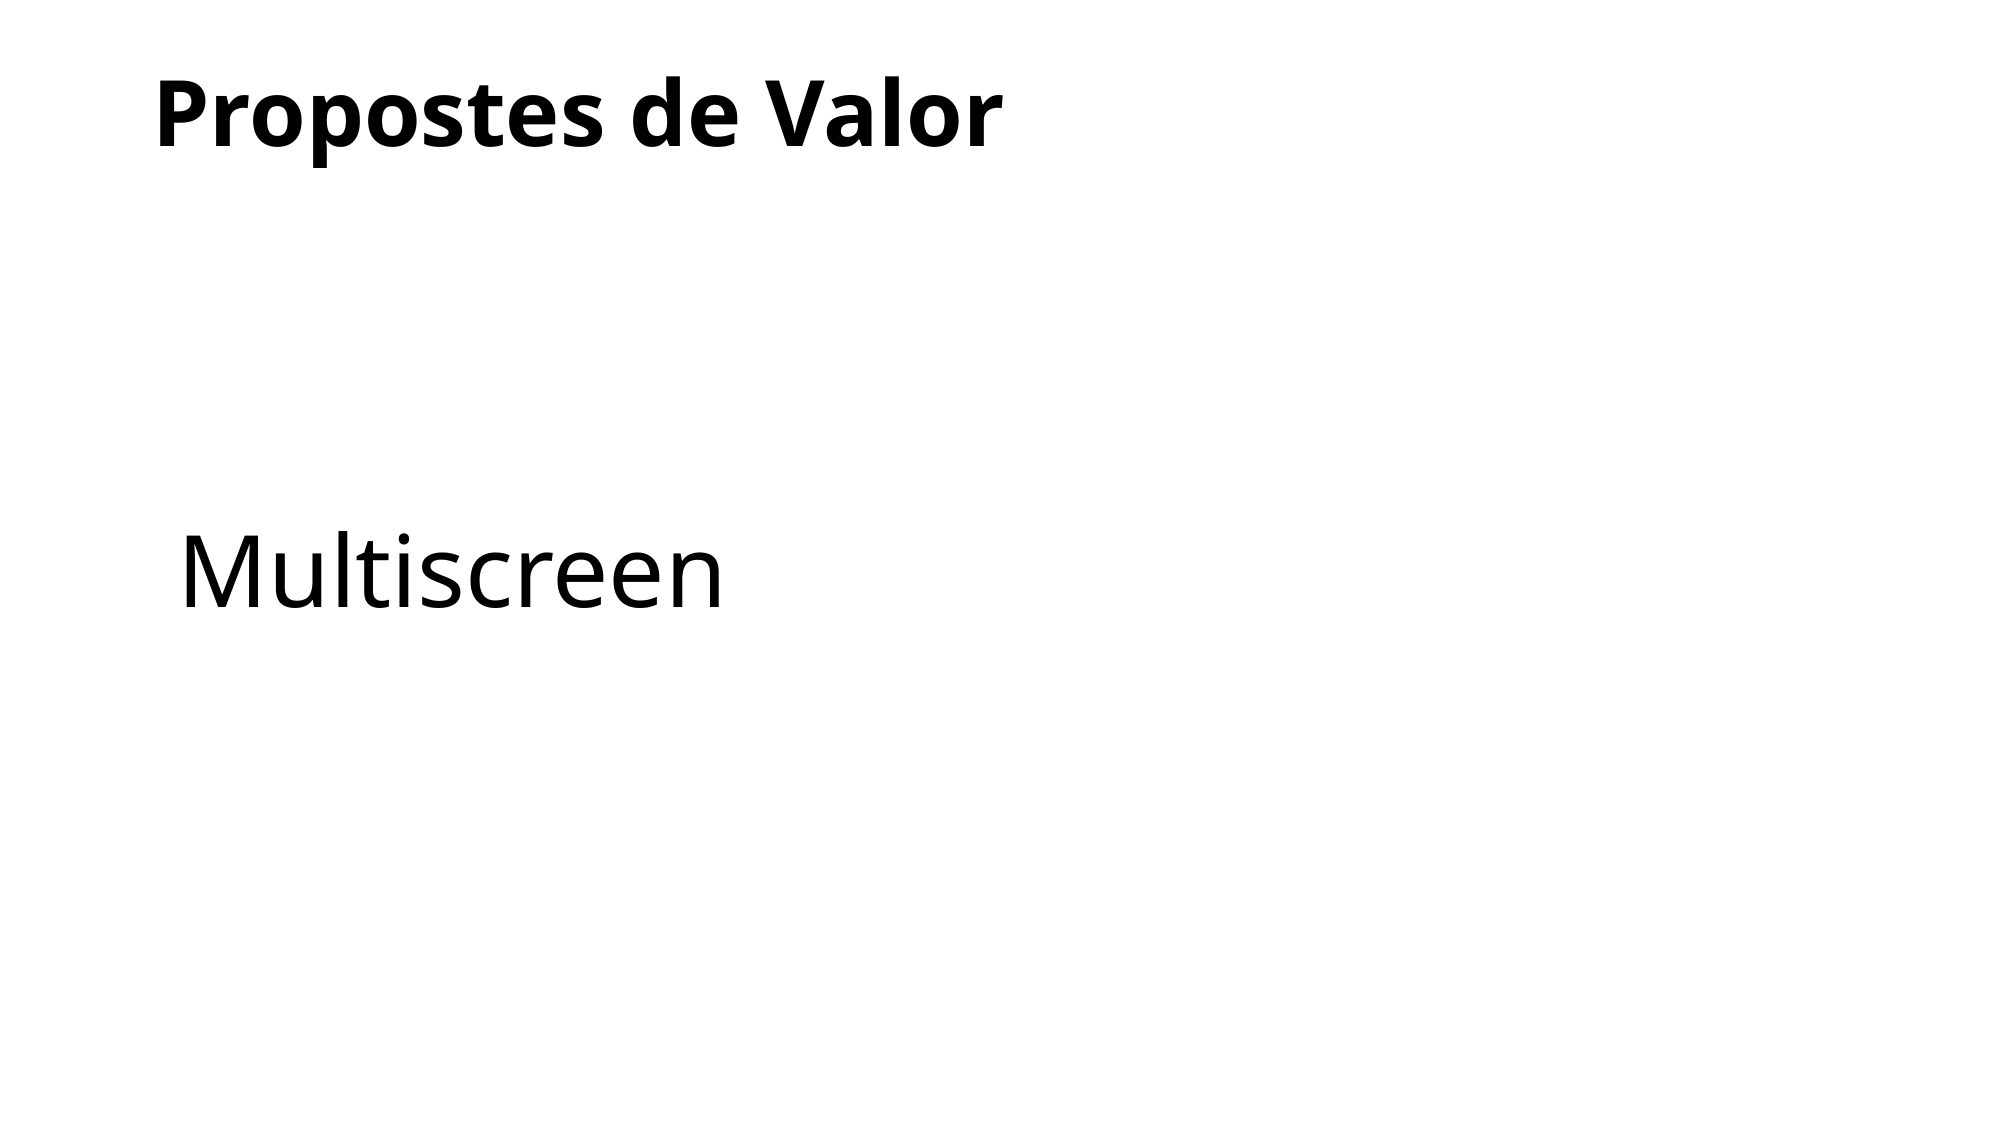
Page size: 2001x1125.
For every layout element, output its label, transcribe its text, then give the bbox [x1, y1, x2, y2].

text_box Multiscreen [162, 419, 1832, 732]
title Propostes de Valor [137, 59, 1863, 278]
